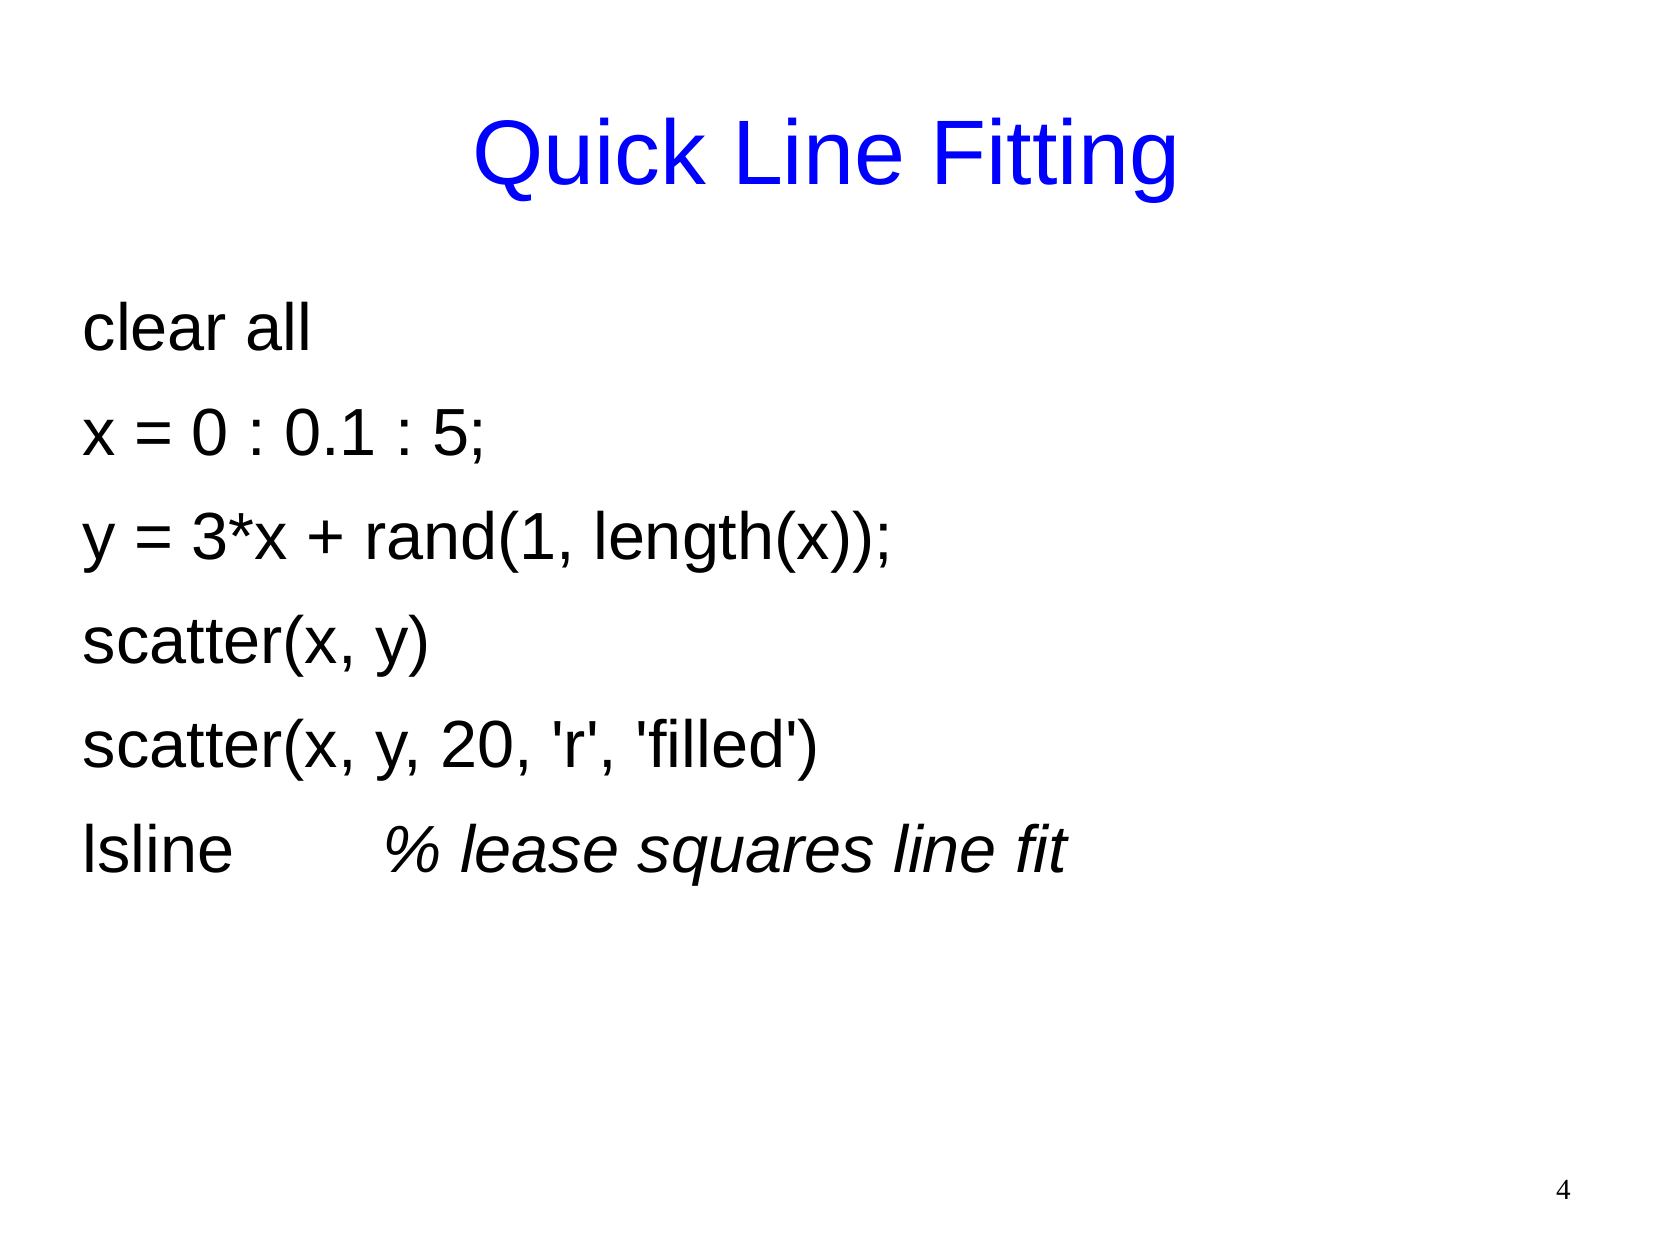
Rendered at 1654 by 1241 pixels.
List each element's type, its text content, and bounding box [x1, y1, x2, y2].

title Quick Line Fitting [82, 56, 1571, 250]
list clear all x = 0 : 0.1 : 5; y = 3*x + rand(1, length(x)); scatter(x, y) scatter(x, y, 20, 'r', 'filled') lsline % lease squares line fit [82, 290, 1571, 1094]
